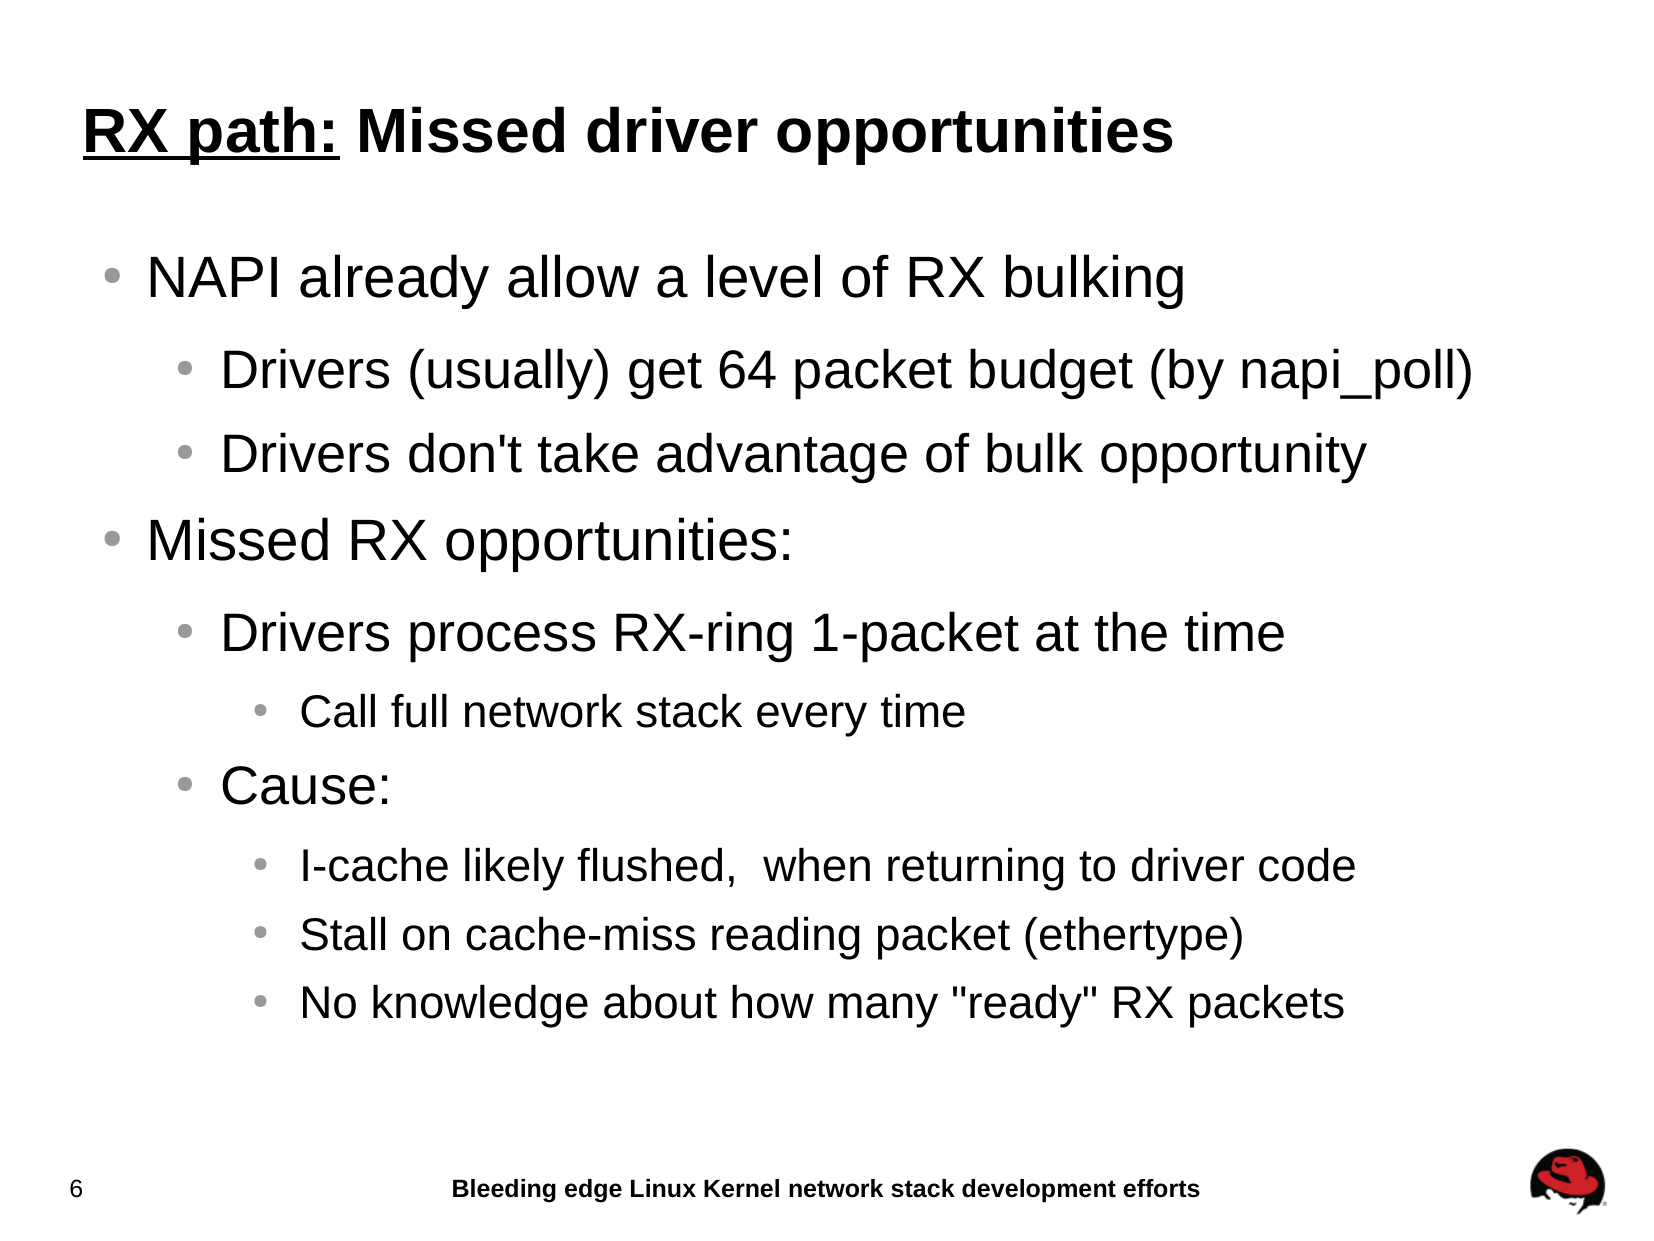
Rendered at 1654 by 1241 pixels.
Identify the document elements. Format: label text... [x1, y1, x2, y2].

title RX path: Missed driver opportunities [82, 37, 1571, 226]
picture [1529, 1146, 1613, 1224]
list NAPI already allow a level of RX bulking Drivers (usually) get 64 packet budget (by napi_poll) Drivers don't take advantage of bulk opportunity Missed RX opportunities: Drivers process RX-ring 1-packet at the time Call full network stack every time Cause: I-cache likely flushed, when returning to driver code Stall on cache-miss reading packet (ethertype) No knowledge about how many "ready" RX packets [86, 244, 1576, 1039]
